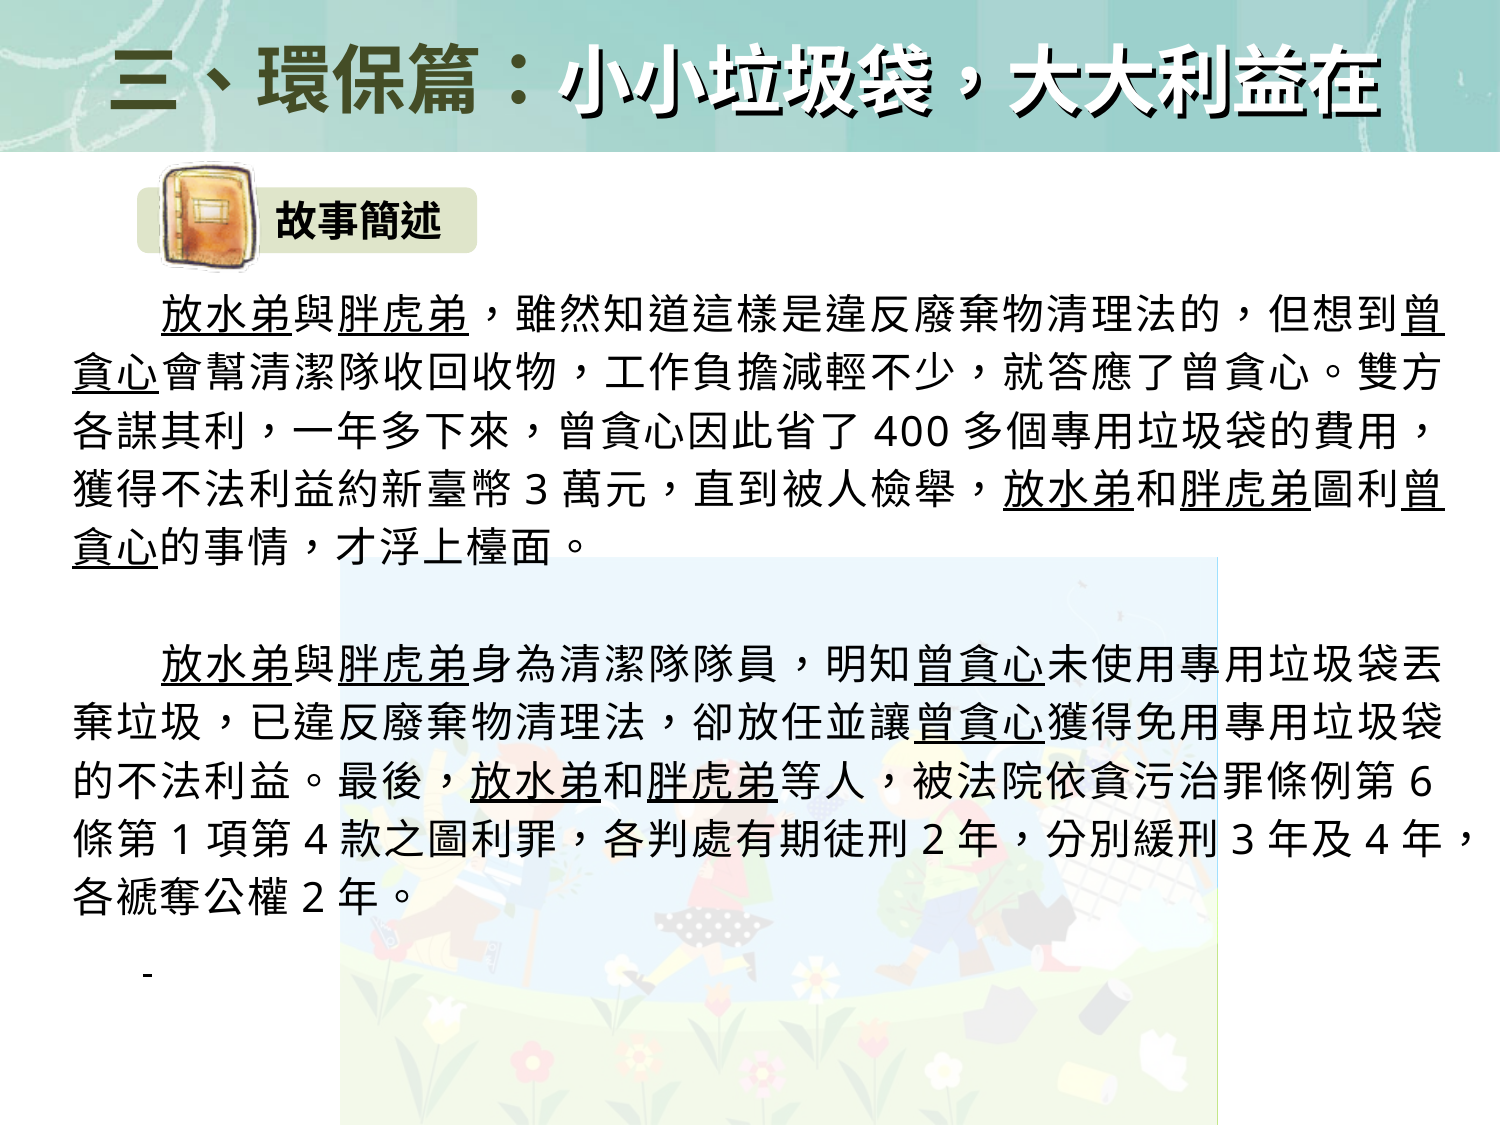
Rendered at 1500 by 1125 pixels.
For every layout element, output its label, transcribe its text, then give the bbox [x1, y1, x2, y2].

picture [152, 160, 266, 274]
text_box 三、環保篇：小小垃圾袋，大大利益在 [91, 25, 1409, 132]
text_box 故事簡述 [266, 187, 460, 254]
text_box [0, 152, 1500, 1125]
text_box 放水弟與胖虎弟，雖然知道這樣是違反廢棄物清理法的，但想到曾貪心會幫清潔隊收回收物，工作負擔減輕不少，就答應了曾貪心。雙方各謀其利，一年多下來，曾貪心因此省了400多個專用垃圾袋的費用，獲得不法利益約新臺幣3萬元，直到被人檢舉，放水弟和胖虎弟圖利曾貪心的事情，才浮上檯面。 放水弟與胖虎弟身為清潔隊隊員，明知曾貪心未使用專用垃圾袋丟棄垃圾，已違反廢棄物清理法，卻放任並讓曾貪心獲得免用專用垃圾袋的不法利益。最後，放水弟和胖虎弟等人，被法院依貪污治罪條例第6條第1項第4款之圖利罪，各判處有期徒刑2年，分別緩刑3年及4年，各褫奪公權2年。 . [57, 271, 1461, 994]
